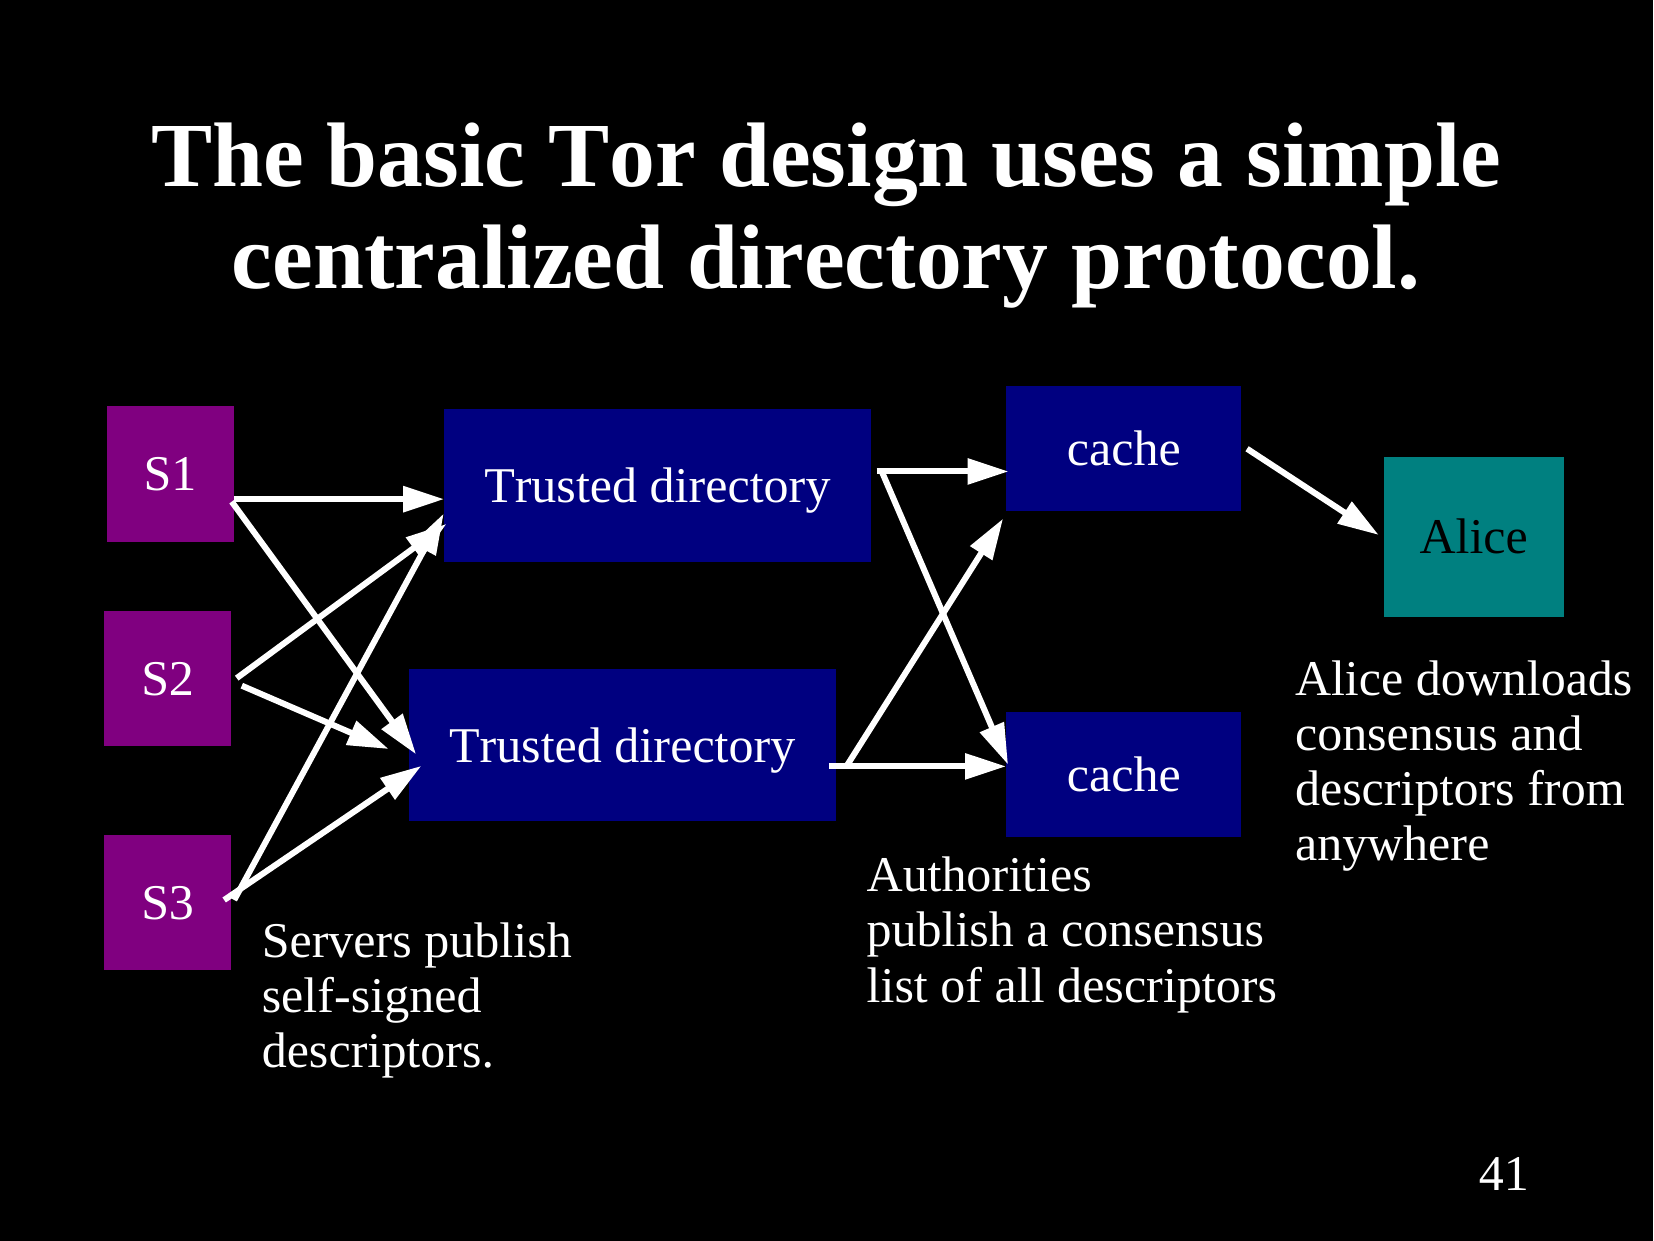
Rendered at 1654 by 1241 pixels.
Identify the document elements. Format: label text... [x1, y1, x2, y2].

text_box S2 [103, 610, 232, 747]
text_box Servers publish self-signed descriptors. [261, 912, 573, 1095]
title The basic Tor design uses a simple centralized directory protocol. [121, 95, 1534, 318]
text_box [237, 500, 443, 613]
text_box Alice downloads consensus and descriptors from anywhere [1294, 650, 1633, 872]
text_box [32, 302, 1532, 1135]
text_box Alice [1383, 456, 1565, 618]
text_box Trusted directory [443, 408, 872, 563]
text_box Trusted directory [408, 668, 837, 822]
text_box S3 [103, 834, 232, 971]
text_box [251, 680, 408, 877]
text_box cache [1005, 711, 1242, 838]
text_box S1 [106, 405, 235, 543]
text_box Authorities publish a consensus list of all descriptors [866, 847, 1298, 1029]
text_box cache [1005, 385, 1242, 512]
text_box [323, 552, 417, 666]
text_box [128, 513, 353, 890]
text_box [853, 622, 1005, 765]
